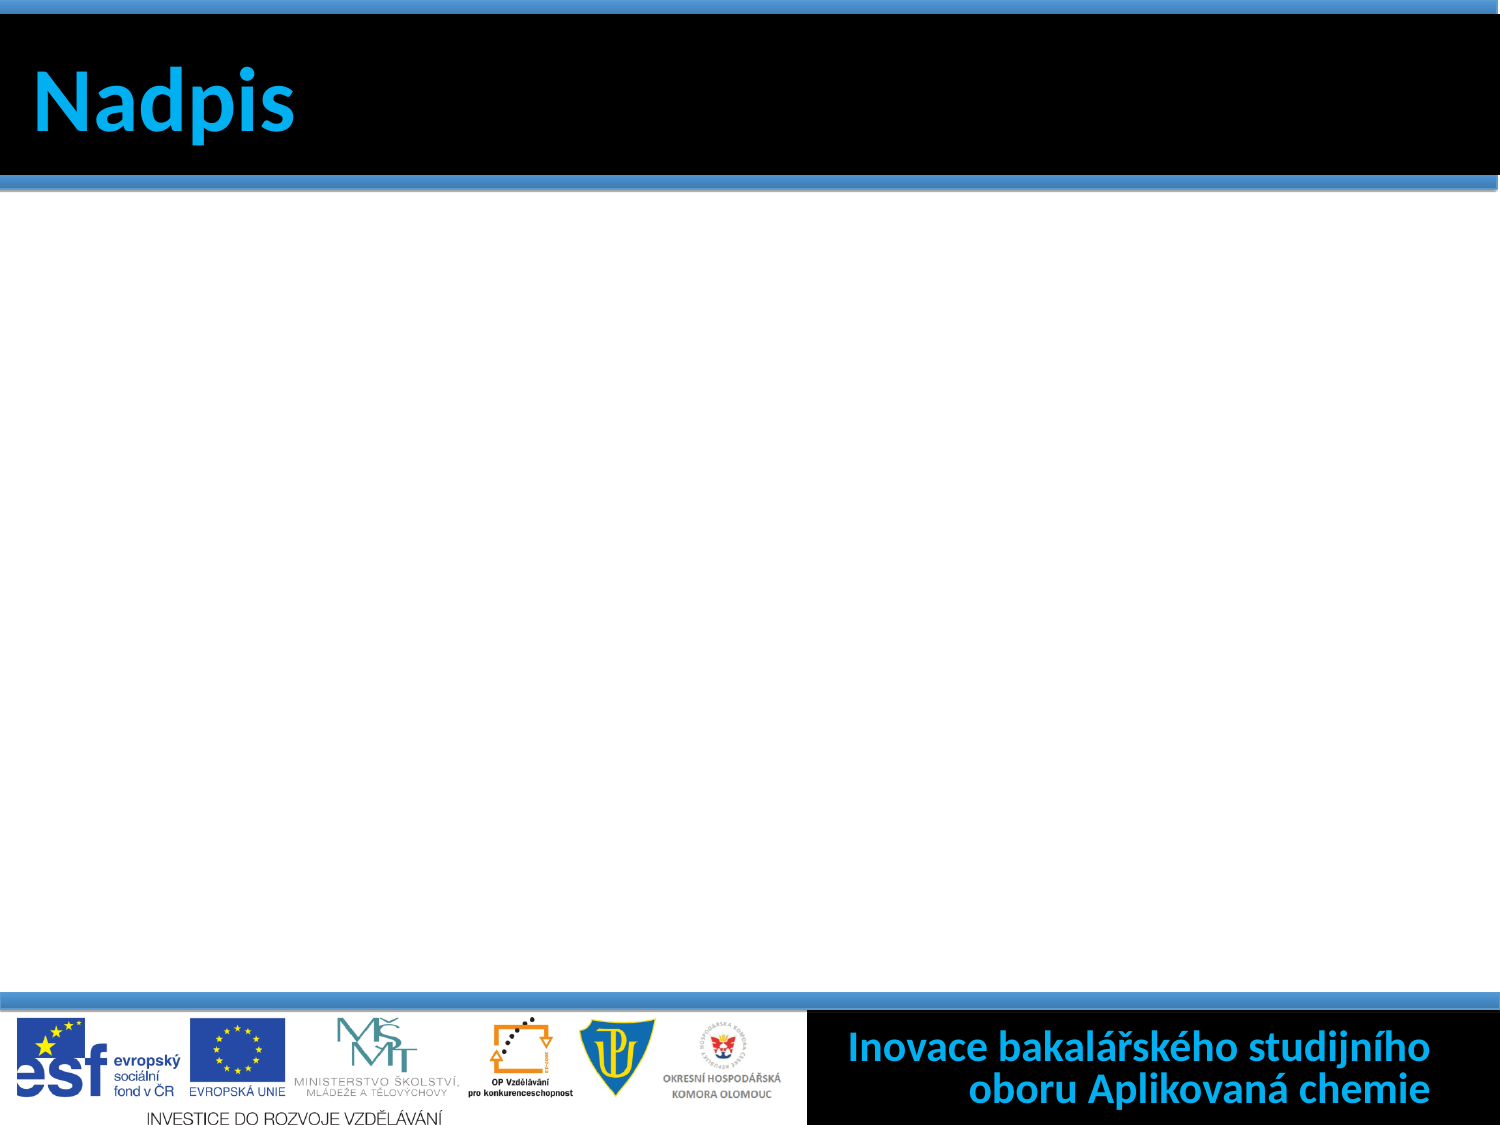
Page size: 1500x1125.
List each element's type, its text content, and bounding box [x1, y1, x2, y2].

picture [17, 1017, 786, 1125]
text_box [0, 0, 1497, 189]
text_box [0, 992, 1500, 1125]
text_box Nadpis [17, 16, 1500, 173]
text_box Inovace bakalářského studijního oboru Aplikovaná chemie [832, 1009, 1500, 1125]
